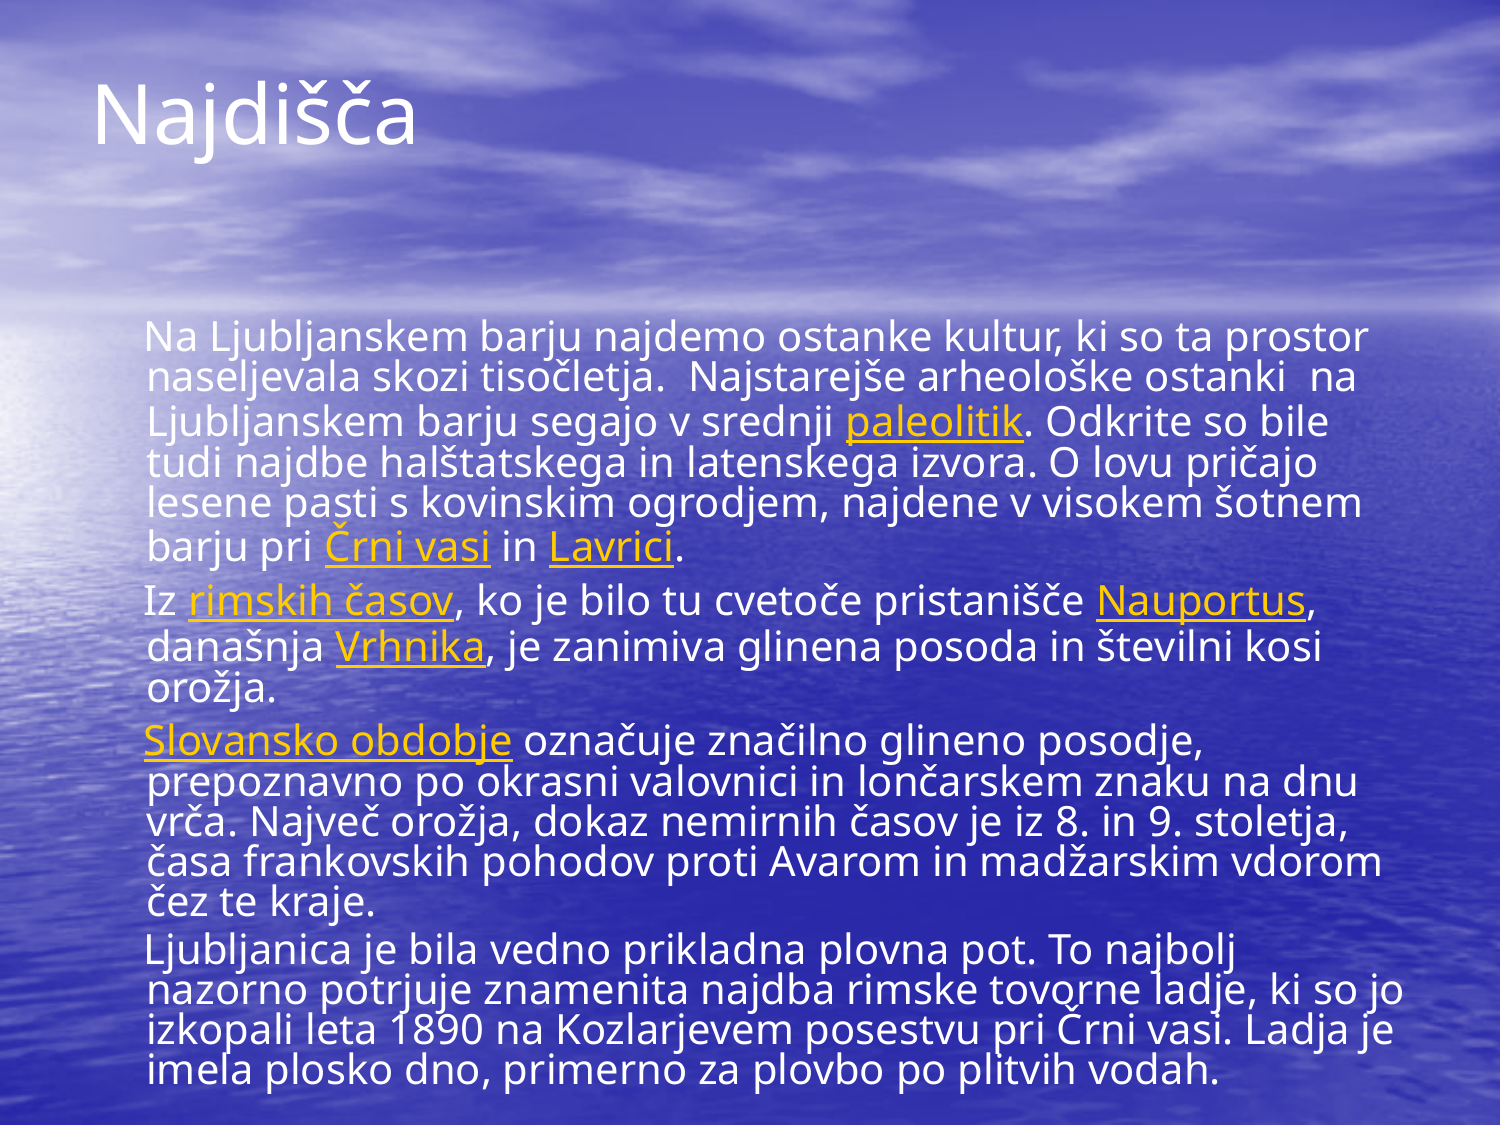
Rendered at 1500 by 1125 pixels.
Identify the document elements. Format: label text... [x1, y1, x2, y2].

title Najdišča [75, 47, 1425, 275]
list Na Ljubljanskem barju najdemo ostanke kultur, ki so ta prostor naseljevala skozi tisočletja. Najstarejše arheološke ostanki na Ljubljanskem barju segajo v srednji paleolitik. Odkrite so bile tudi najdbe halštatskega in latenskega izvora. O lovu pričajo lesene pasti s kovinskim ogrodjem, najdene v visokem šotnem barju pri Črni vasi in Lavrici. Iz rimskih časov, ko je bilo tu cvetoče pristanišče Nauportus, današnja Vrhnika, je zanimiva glinena posoda in številni kosi orožja. Slovansko obdobje označuje značilno glineno posodje, prepoznavno po okrasni valovnici in lončarskem znaku na dnu vrča. Največ orožja, dokaz nemirnih časov je iz 8. in 9. stoletja, časa frankovskih pohodov proti Avarom in madžarskim vdorom čez te kraje. Ljubljanica je bila vedno prikladna plovna pot. To najbolj nazorno potrjuje znamenita najdba rimske tovorne ladje, ki so jo izkopali leta 1890 na Kozlarjevem posestvu pri Črni vasi. Ladja je imela plosko dno, primerno za plovbo po plitvih vodah. [75, 312, 1425, 1059]
picture [0, 0, 1500, 1125]
